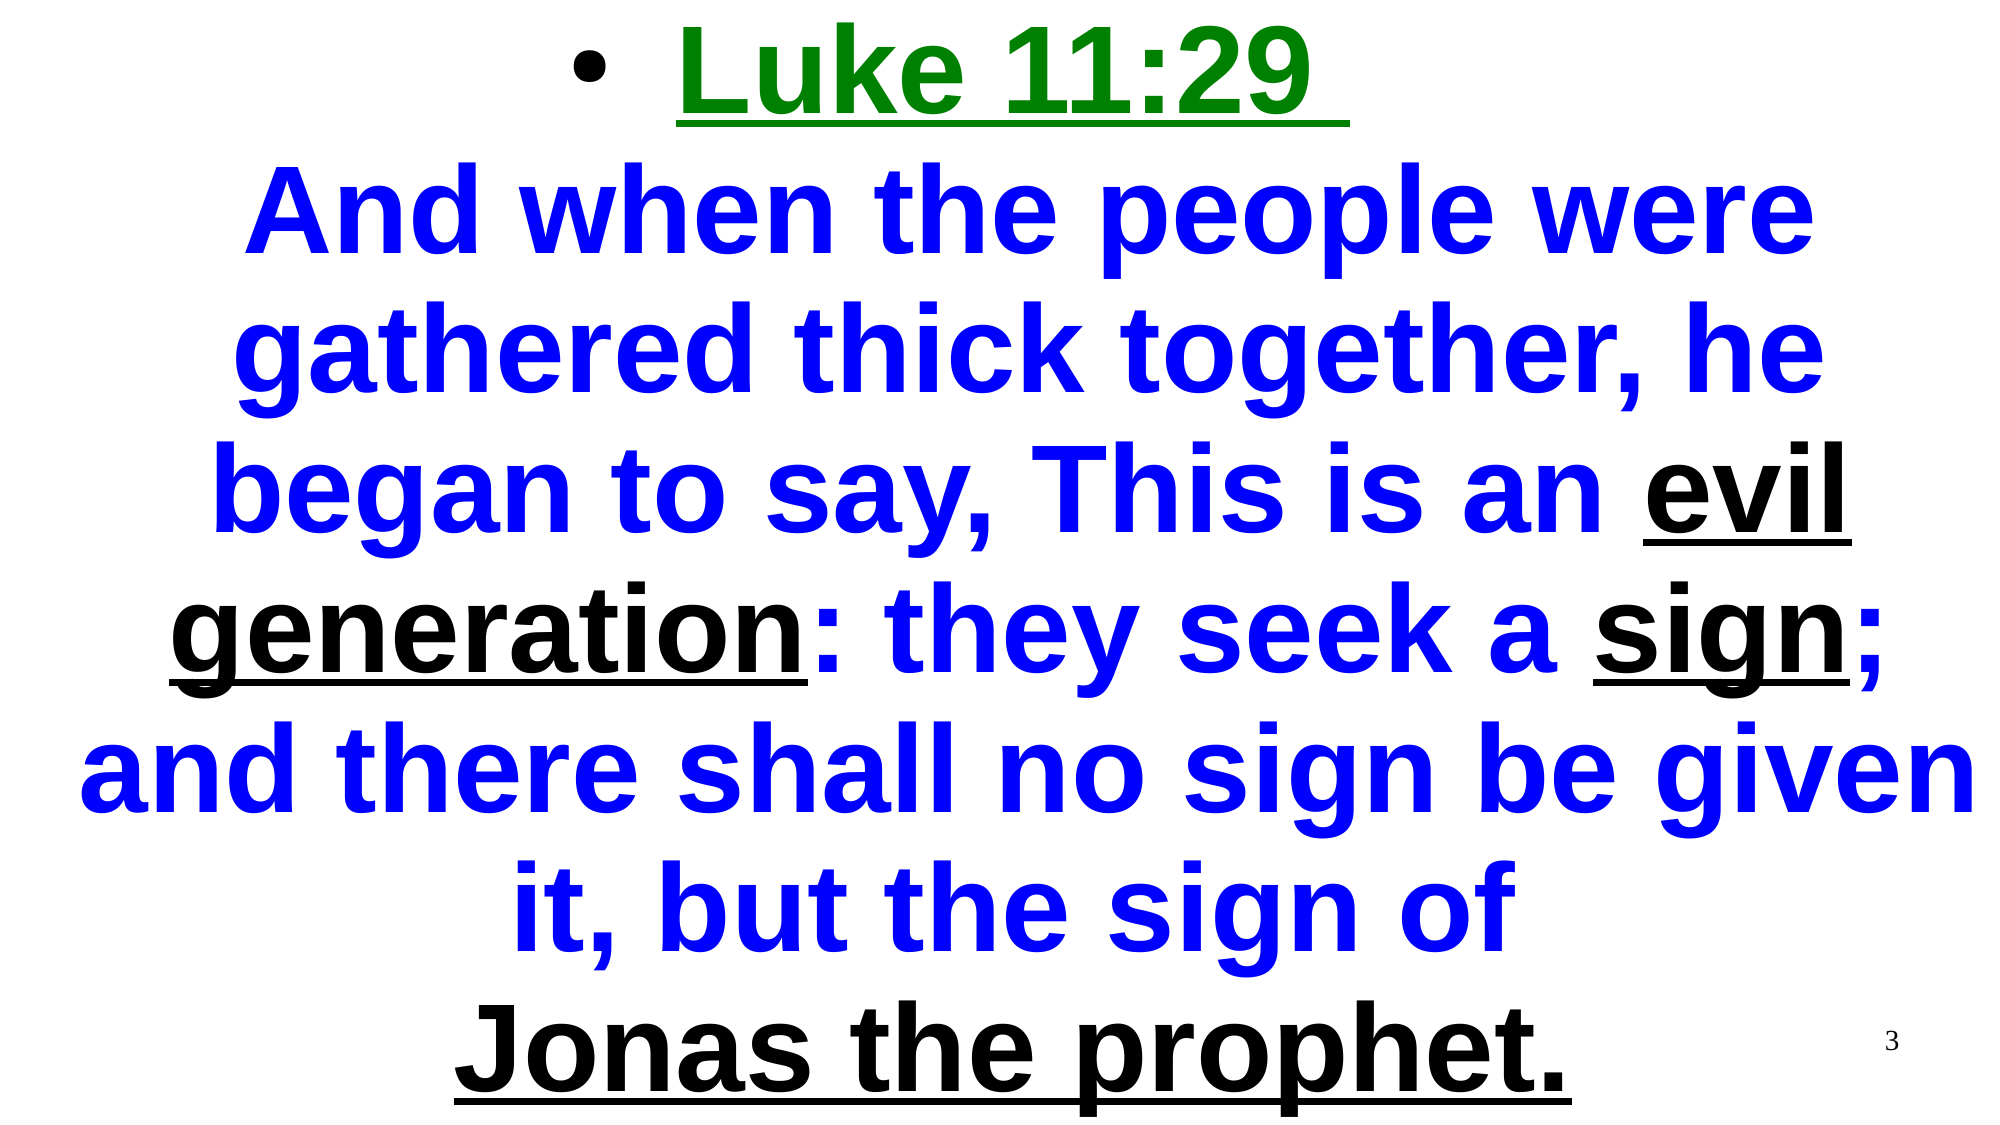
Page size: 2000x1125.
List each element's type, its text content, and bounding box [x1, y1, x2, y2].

list Luke 11:29 And when the people were gathered thick together, he began to say, This is an evil generation: they seek a sign; and there shall no sign be given it, but the sign of Jonas the prophet. [0, 0, 1996, 1123]
